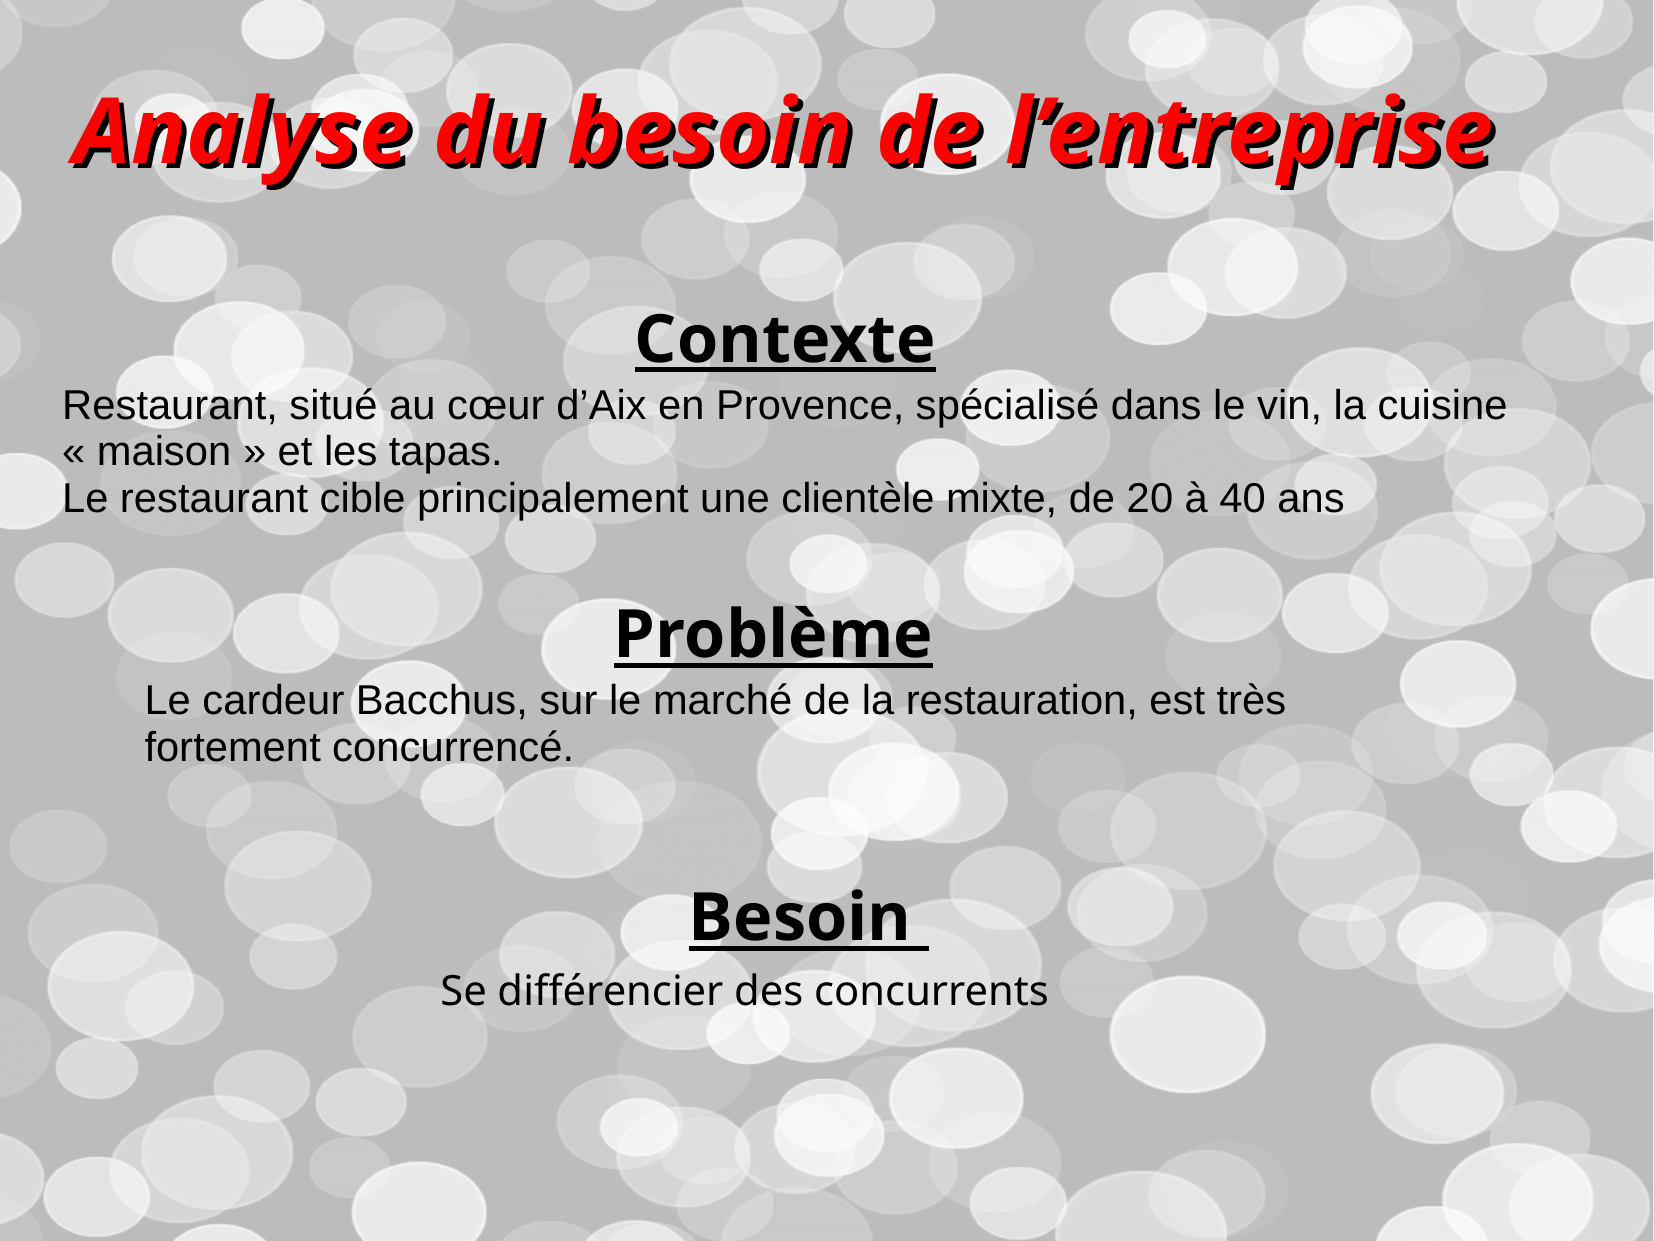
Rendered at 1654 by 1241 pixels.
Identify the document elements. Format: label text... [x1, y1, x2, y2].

text_box Contexte Restaurant, situé au cœur d’Aix en Provence, spécialisé dans le vin, la cuisine « maison » et les tapas. Le restaurant cible principalement une clientèle mixte, de 20 à 40 ans [47, 283, 1524, 532]
picture [0, 0, 1654, 1241]
text_box Problème Le cardeur Bacchus, sur le marché de la restauration, est très fortement concurrencé. [129, 578, 1418, 818]
text_box Besoin Se différencier des concurrents [70, 862, 1548, 1029]
text_box Analyse du besoin de l’entreprise [59, 57, 1630, 225]
